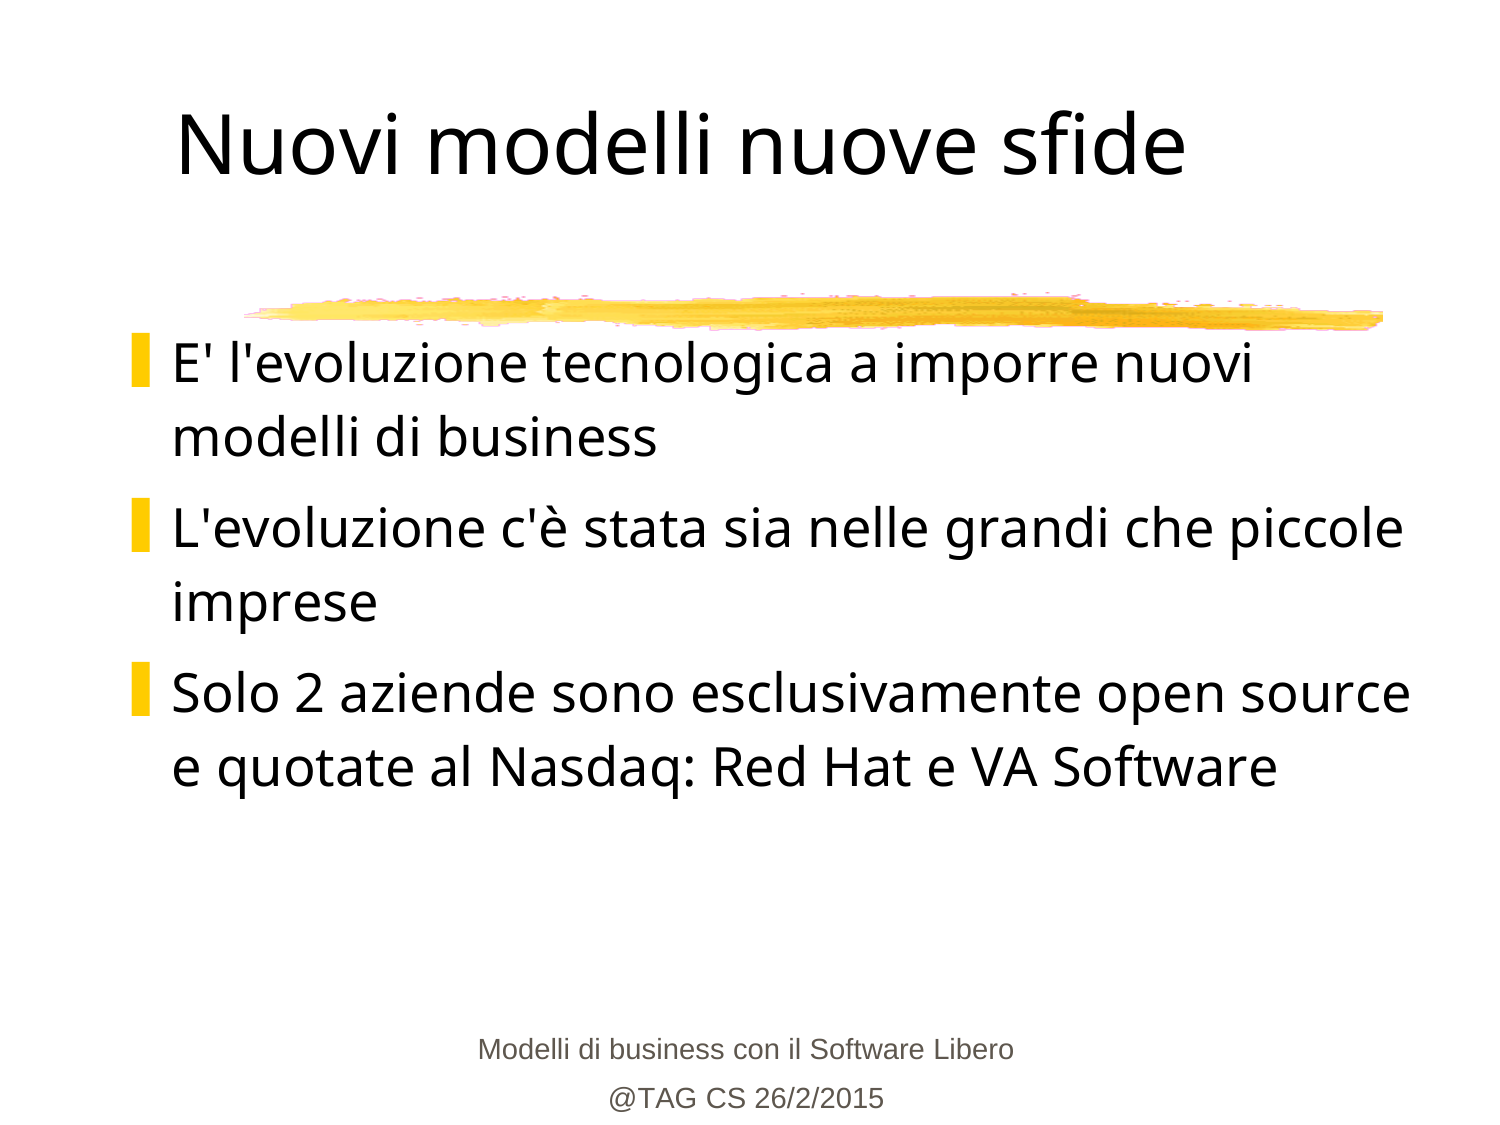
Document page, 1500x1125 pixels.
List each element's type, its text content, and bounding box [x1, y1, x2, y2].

picture [244, 300, 1383, 324]
list E' l'evoluzione tecnologica a imporre nuovi modelli di business L'evoluzione c'è stata sia nelle grandi che piccole imprese Solo 2 aziende sono esclusivamente open source e quotate al Nasdaq: Red Hat e VA Software [118, 324, 1418, 1020]
title Nuovi modelli nuove sfide [174, 0, 1388, 300]
